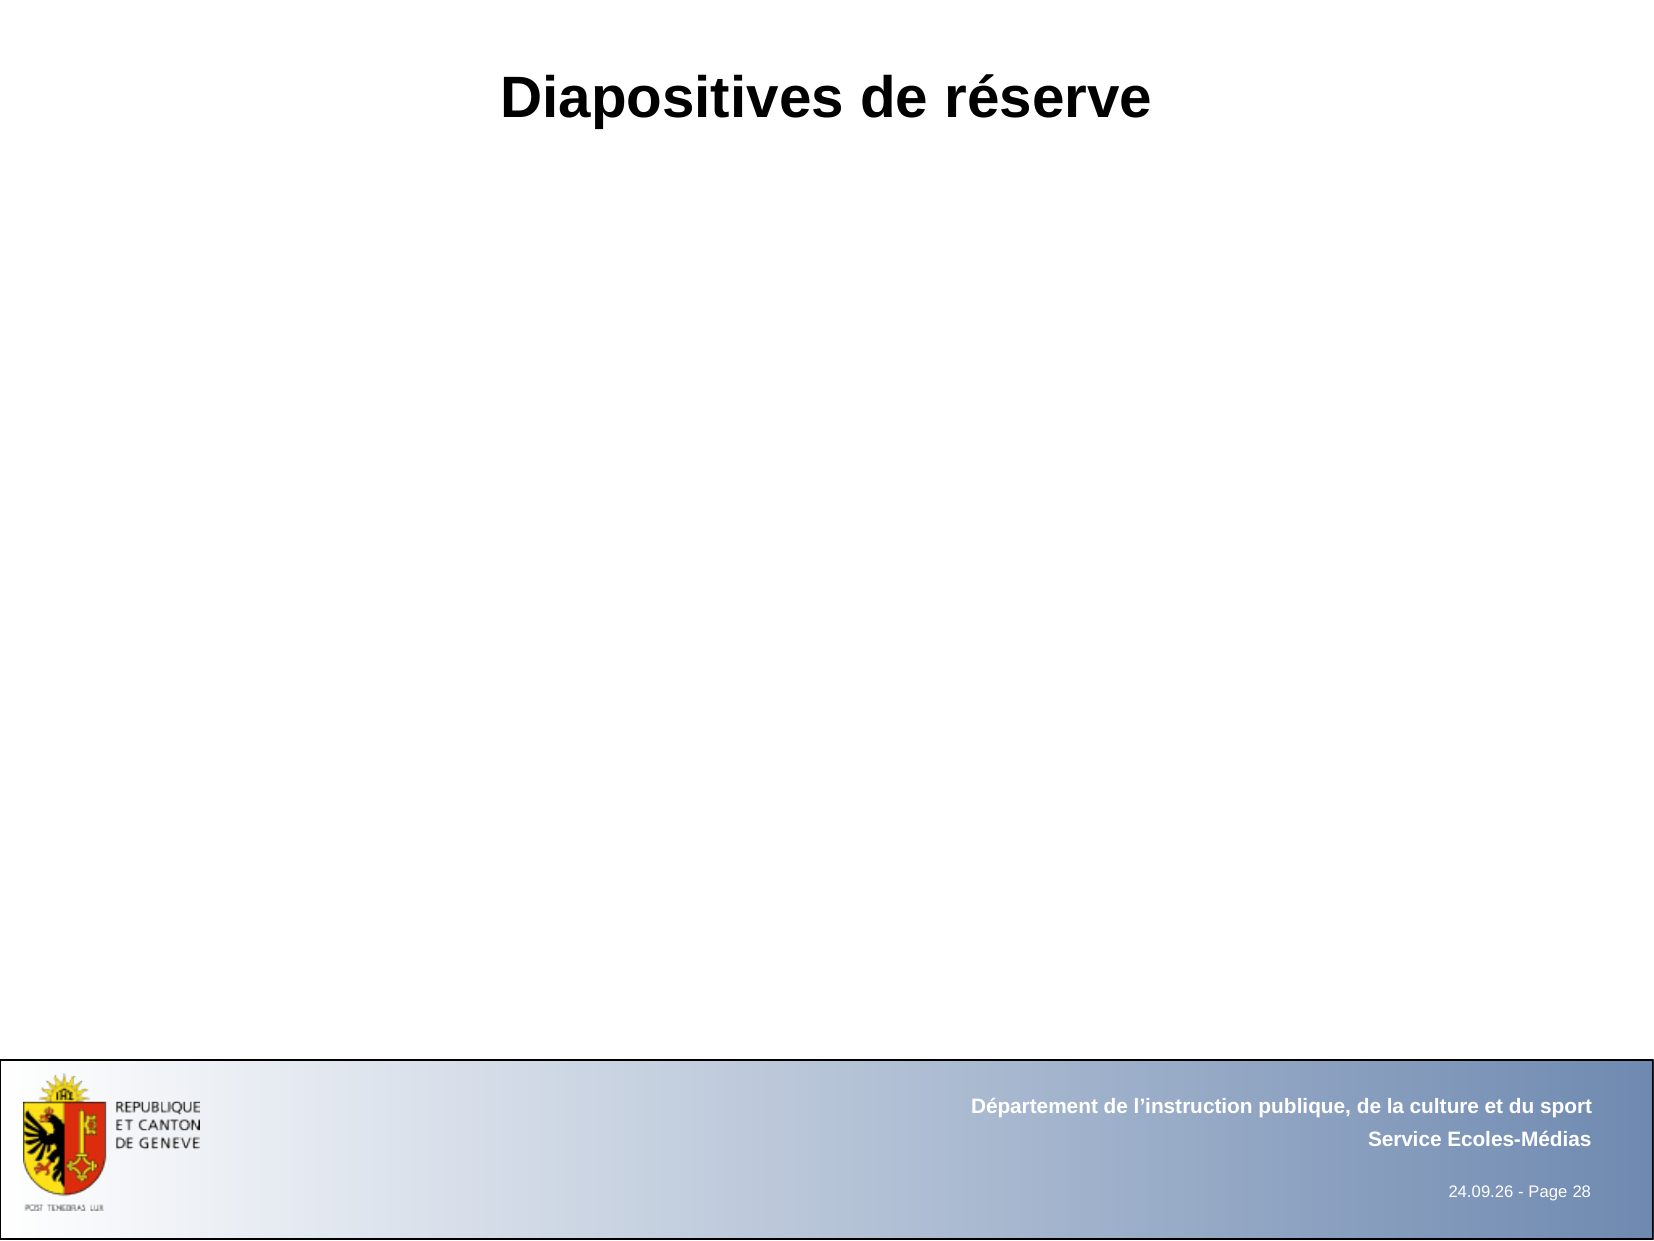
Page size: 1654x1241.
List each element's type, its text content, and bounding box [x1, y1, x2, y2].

picture [23, 1073, 200, 1211]
title Diapositives de réserve [82, 23, 1571, 172]
